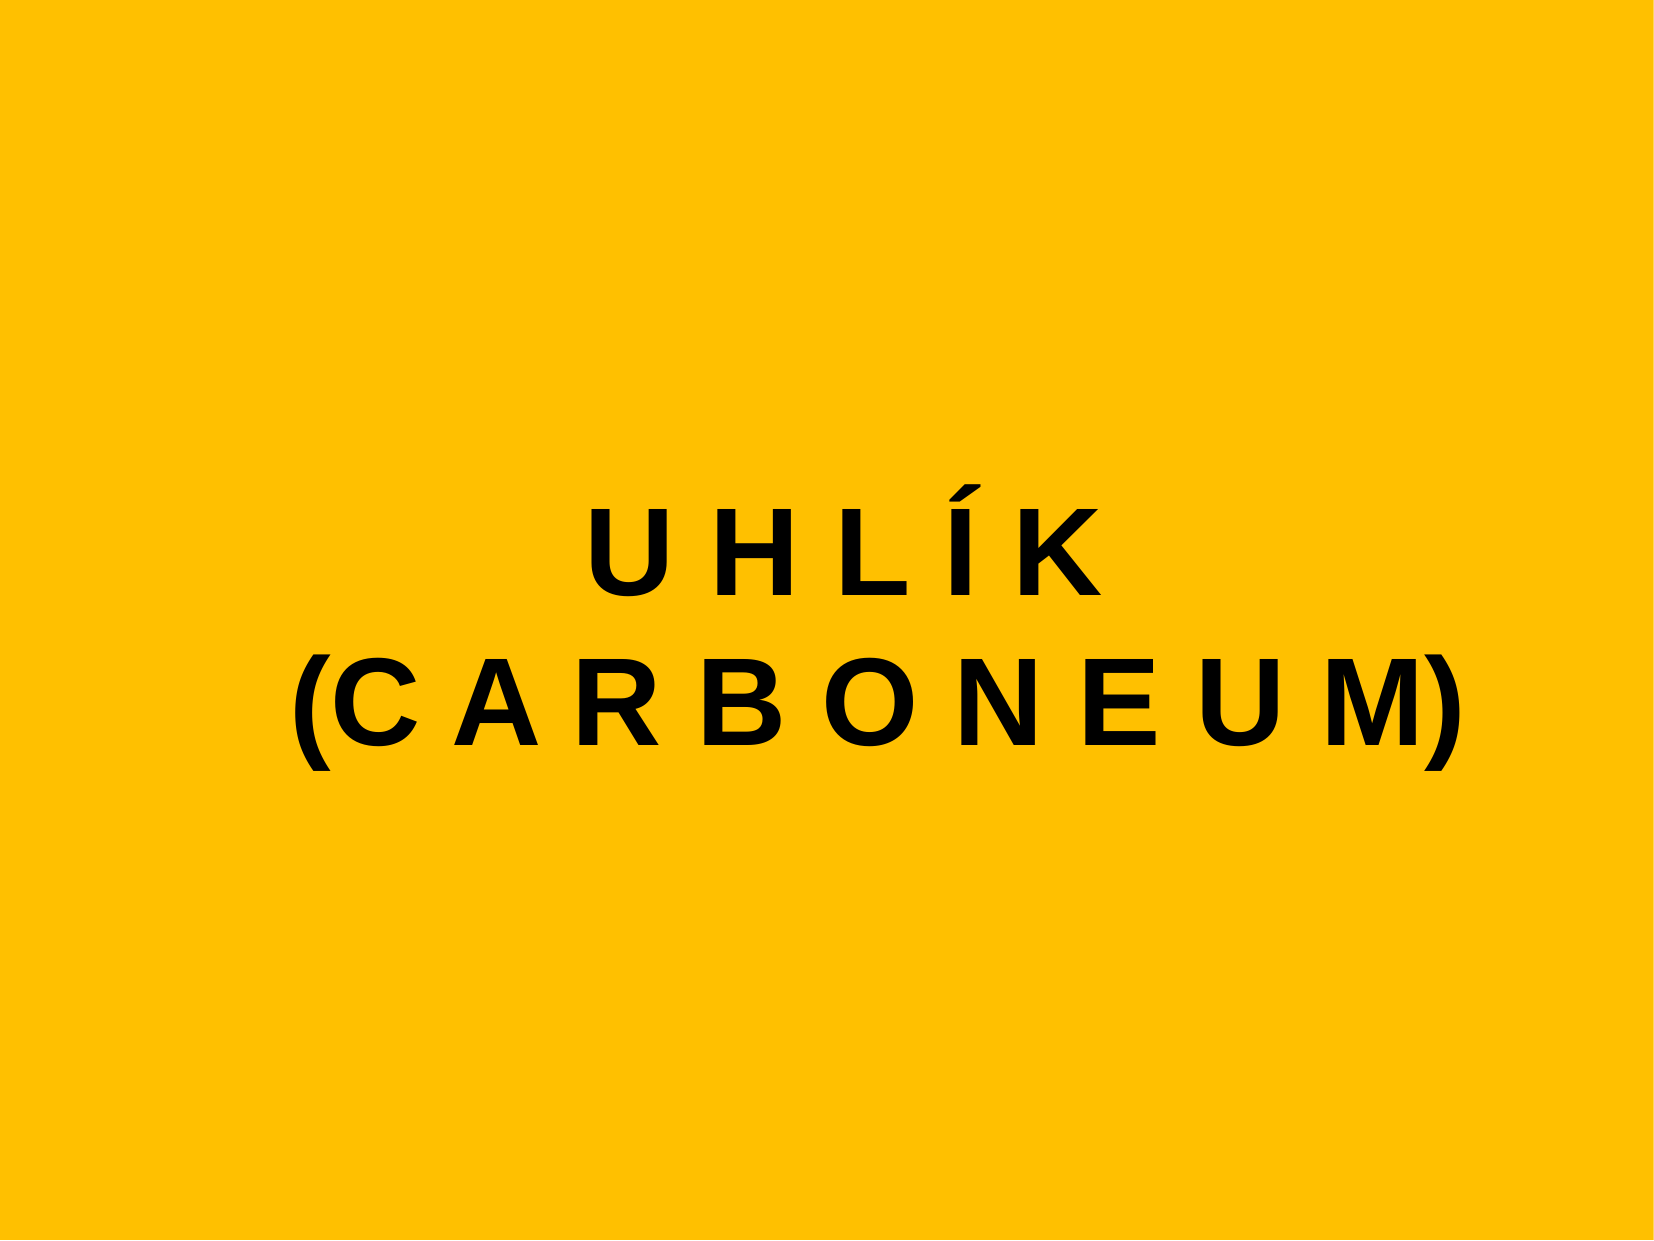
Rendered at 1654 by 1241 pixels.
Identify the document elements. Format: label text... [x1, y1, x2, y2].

subtitle U H L Í K (C A R B O N E U M) [82, 210, 1571, 1030]
